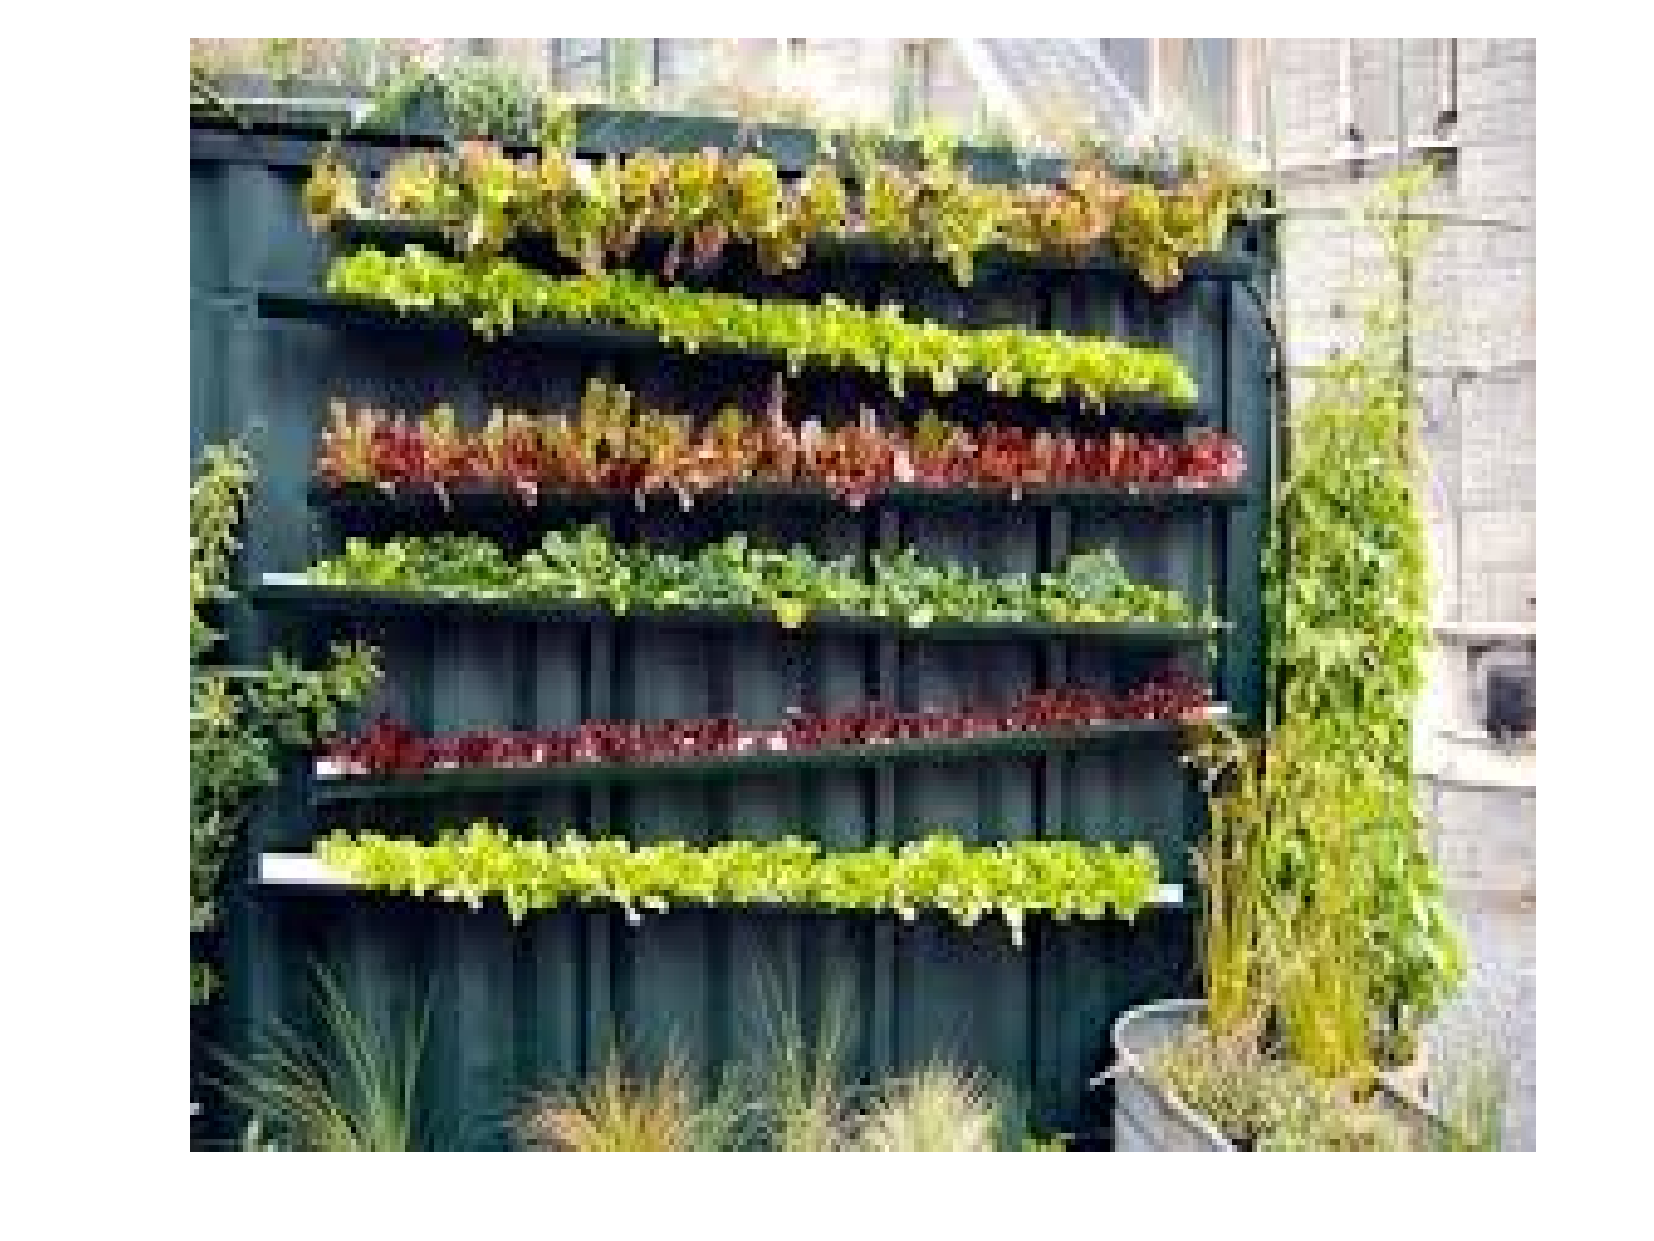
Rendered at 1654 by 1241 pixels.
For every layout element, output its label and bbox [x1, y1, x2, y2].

picture [190, 38, 1536, 1152]
